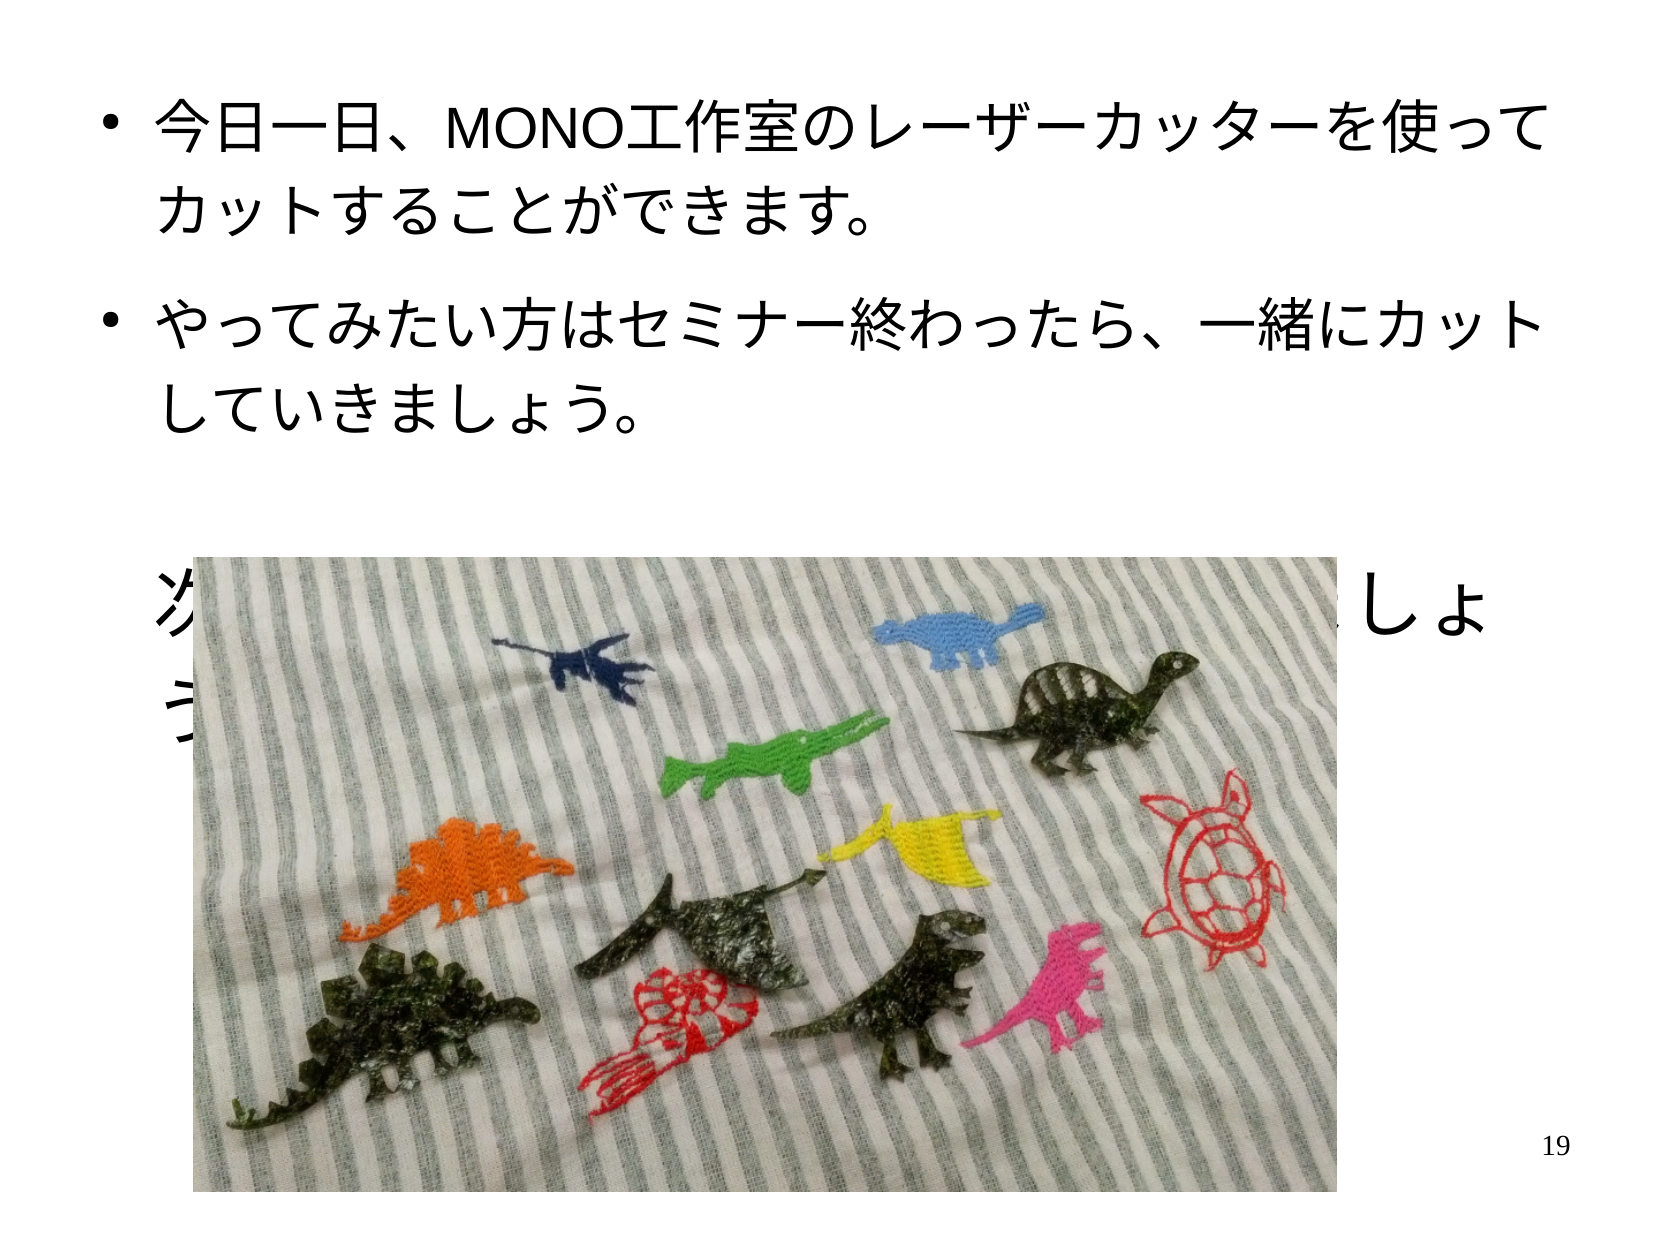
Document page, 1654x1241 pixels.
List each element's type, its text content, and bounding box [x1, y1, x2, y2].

picture [193, 557, 1337, 1192]
list 今日一日、MONO工作室のレーザーカッターを使ってカットすることができます。 やってみたい方はセミナー終わったら、一緒にカットしていきましょう。 次は同じイラストで刺繍をしてみましょう！ [82, 80, 1571, 1055]
